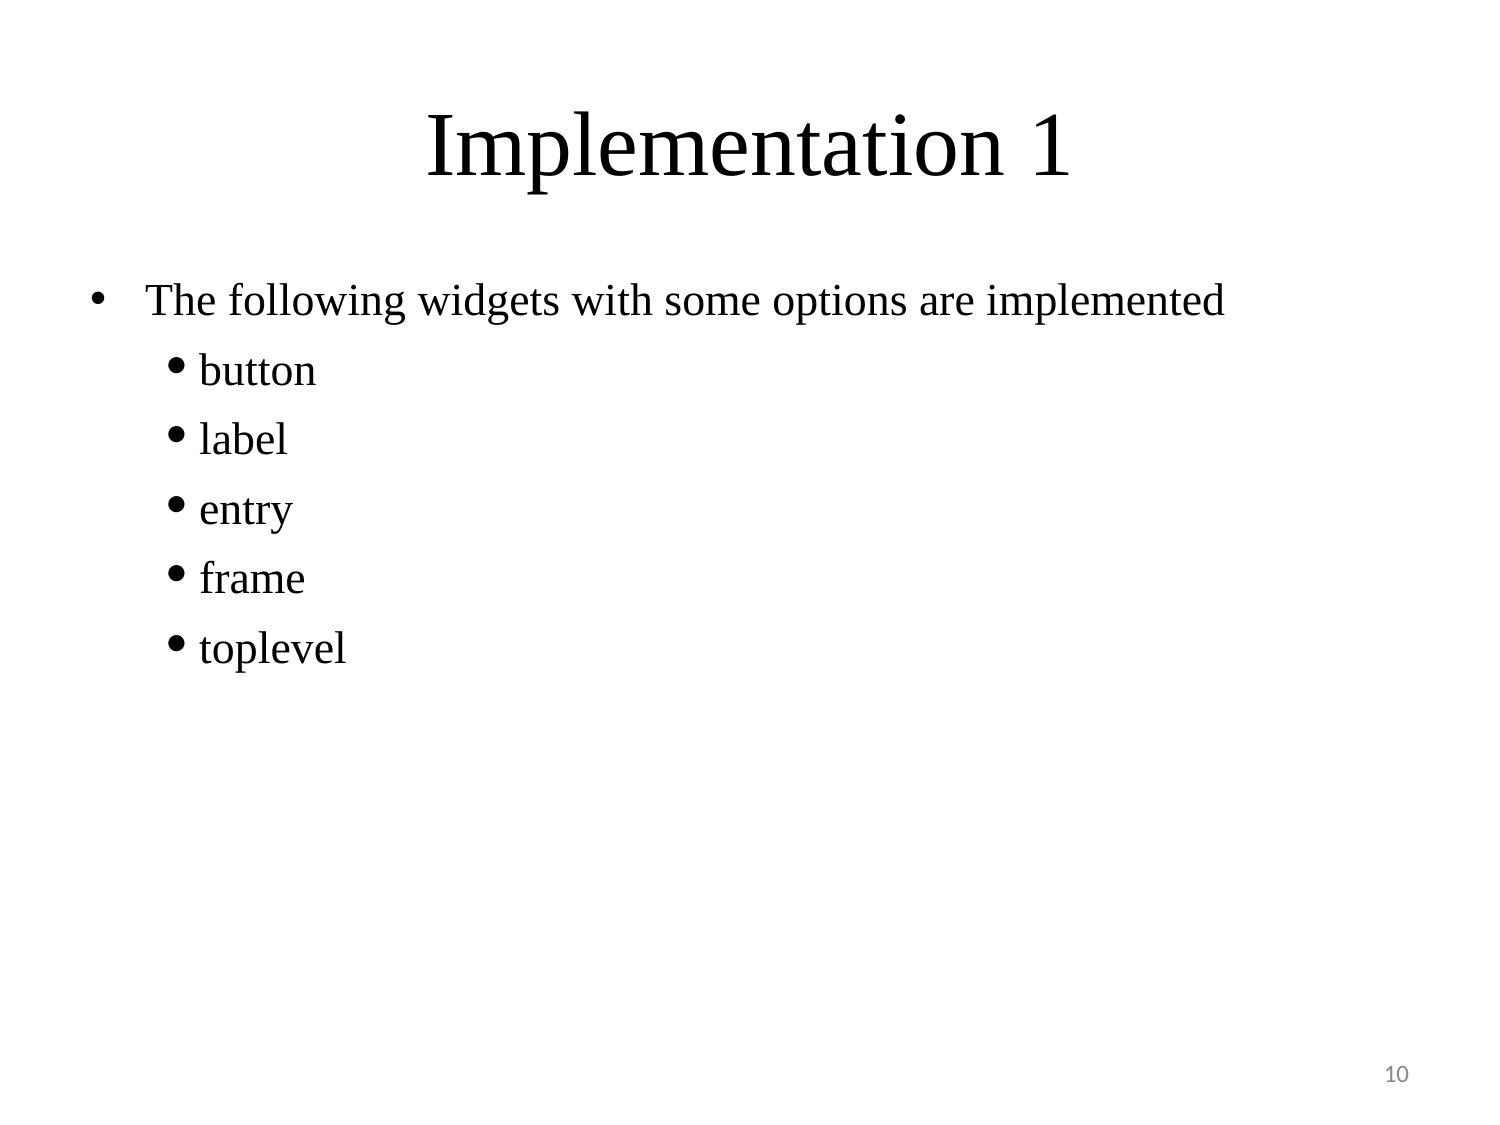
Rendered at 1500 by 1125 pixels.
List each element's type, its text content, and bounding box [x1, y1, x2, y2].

text_box The following widgets with some options are implemented button label entry frame toplevel [75, 262, 1426, 1005]
text_box Implementation 1‏ [75, 45, 1426, 233]
